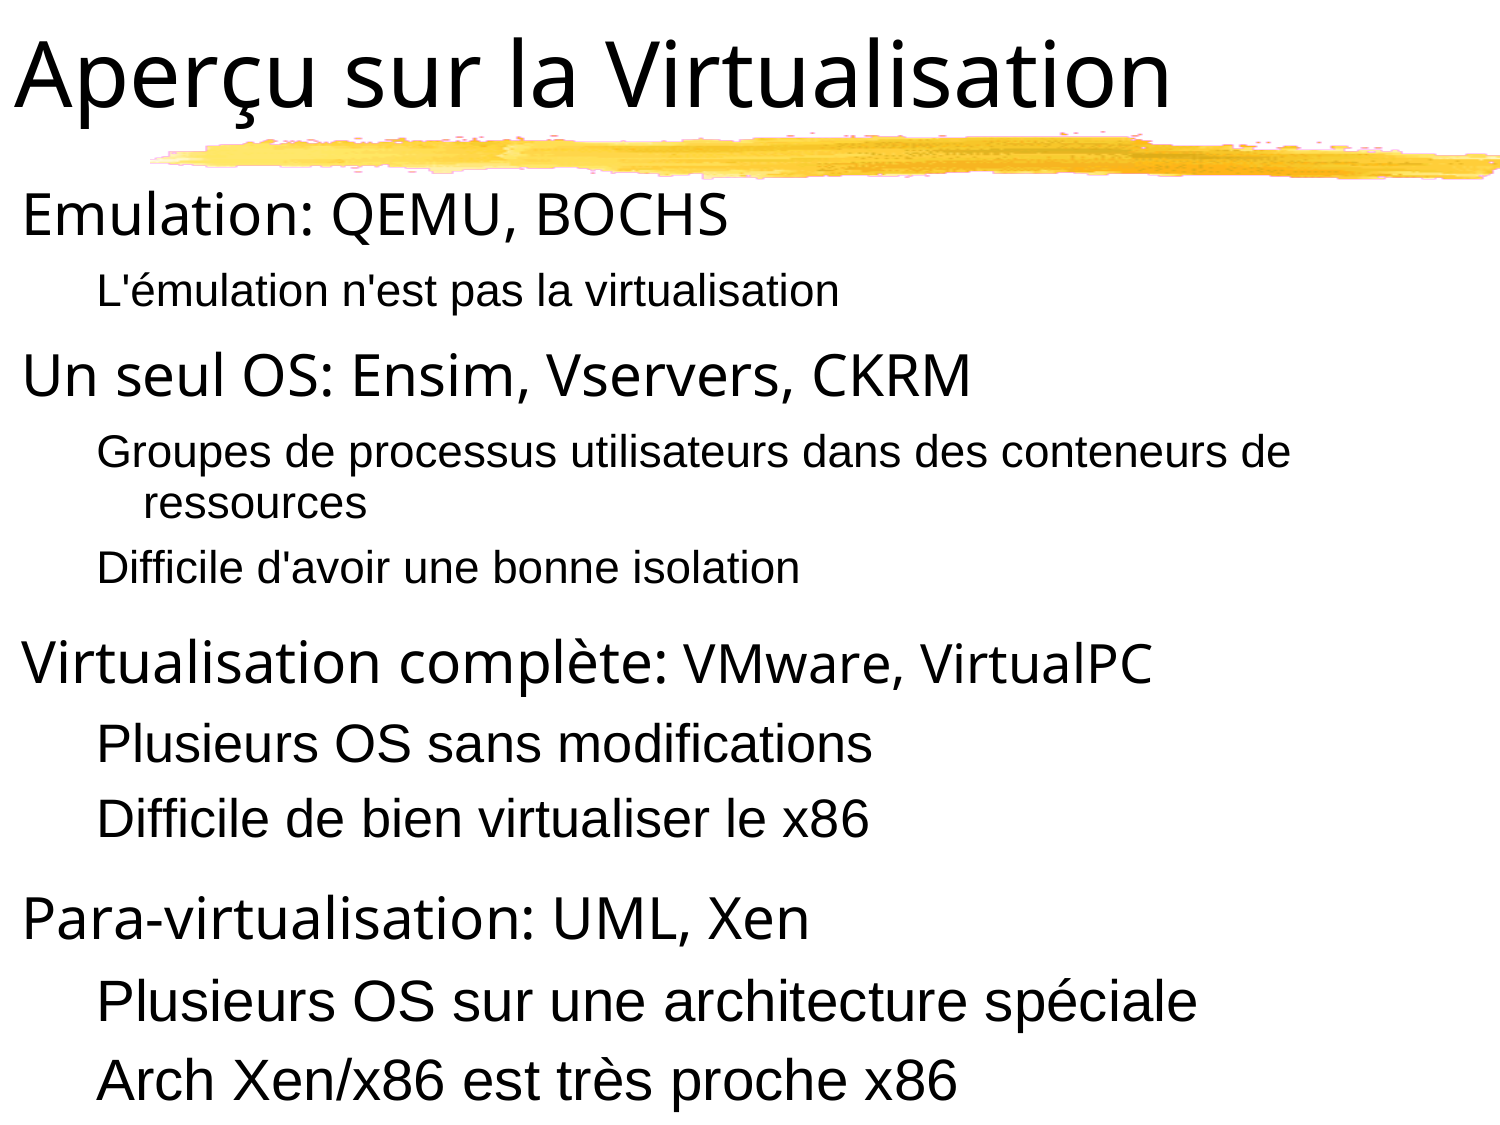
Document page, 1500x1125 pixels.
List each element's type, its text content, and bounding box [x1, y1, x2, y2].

picture [150, 137, 1500, 165]
list Emulation: QEMU, BOCHS L'émulation n'est pas la virtualisation Un seul OS: Ensim, Vservers, CKRM Groupes de processus utilisateurs dans des conteneurs de ressources Difficile d'avoir une bonne isolation Virtualisation complète: VMware, VirtualPC Plusieurs OS sans modifications Difficile de bien virtualiser le x86 Para-virtualisation: UML, Xen Plusieurs OS sur une architecture spéciale Arch Xen/x86 est très proche x86 [6, 165, 1500, 1125]
title Aperçu sur la Virtualisation [0, 0, 1500, 137]
